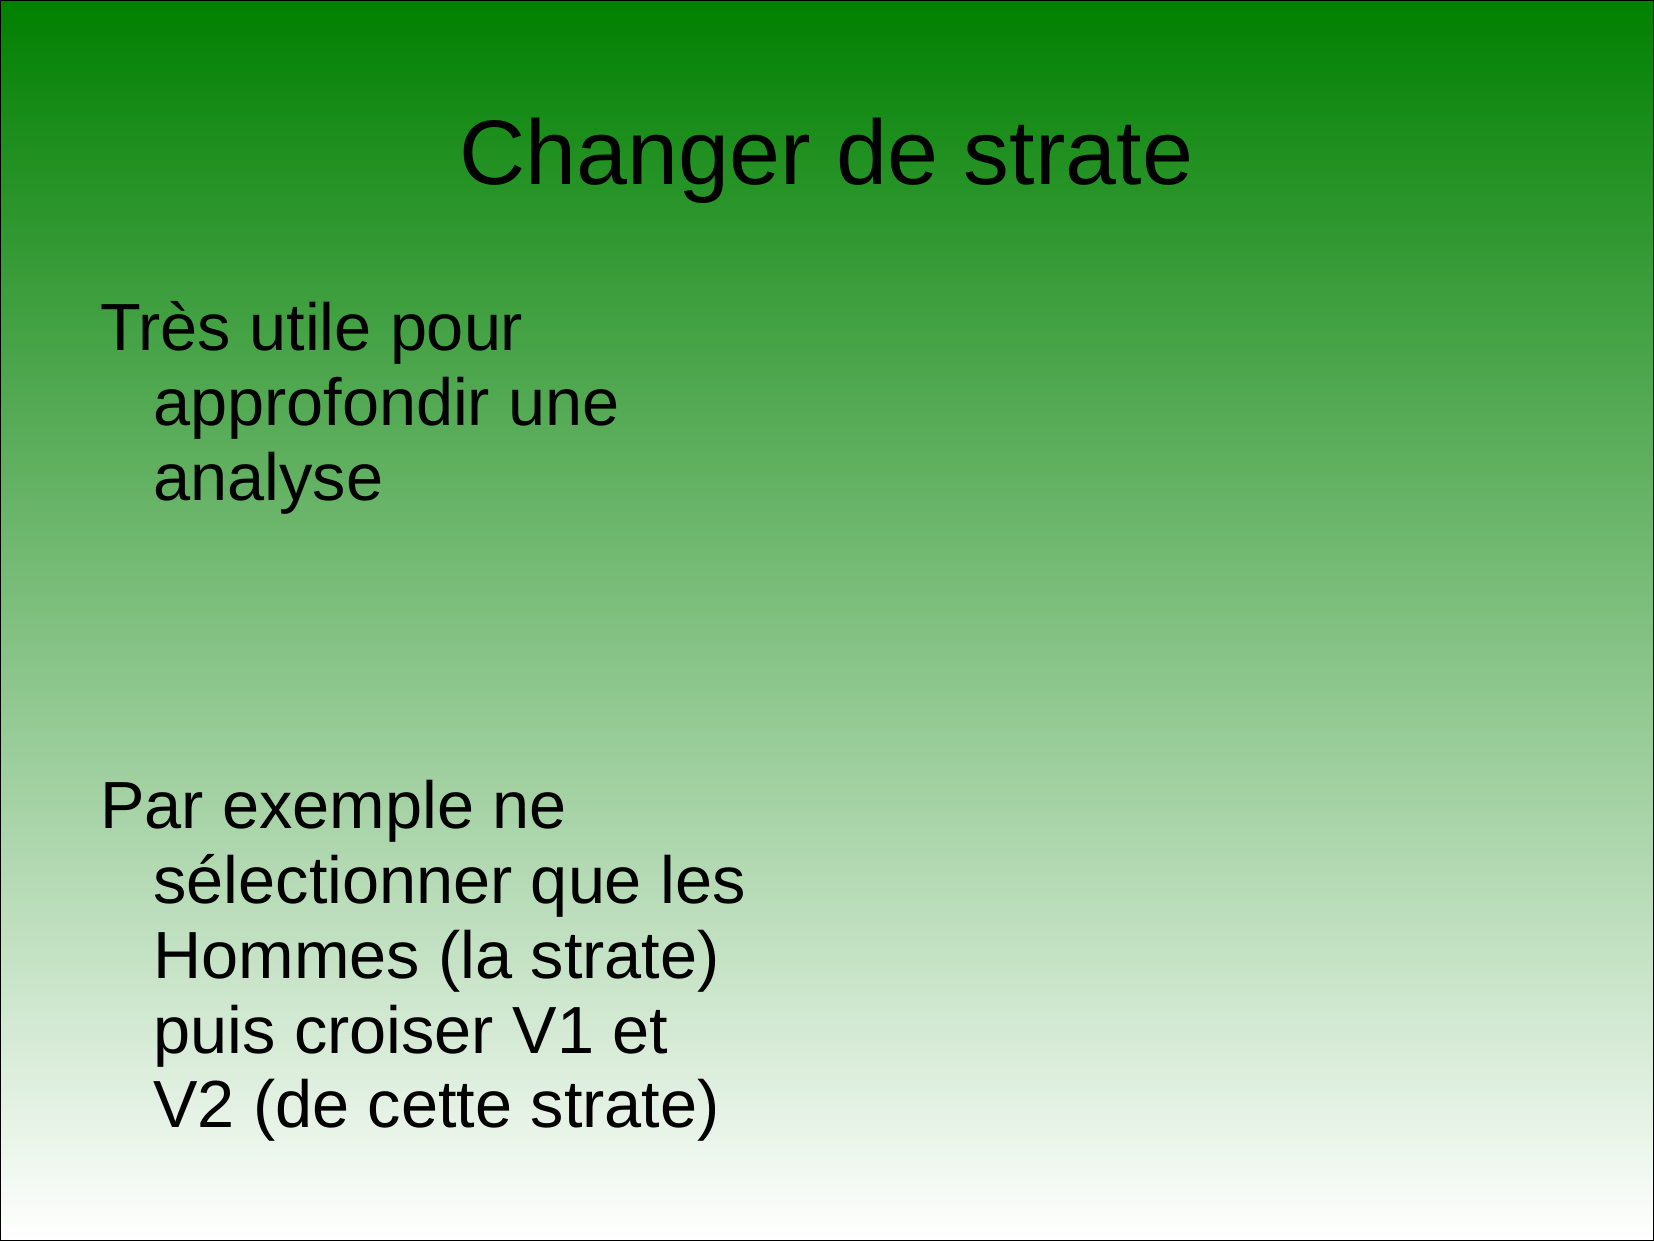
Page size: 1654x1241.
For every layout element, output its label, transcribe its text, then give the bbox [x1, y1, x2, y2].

list Très utile pour approfondir une analyse Par exemple ne sélectionner que les Hommes (la strate) puis croiser V1 et V2 (de cette strate) [82, 290, 768, 1143]
title Changer de strate [82, 56, 1571, 250]
